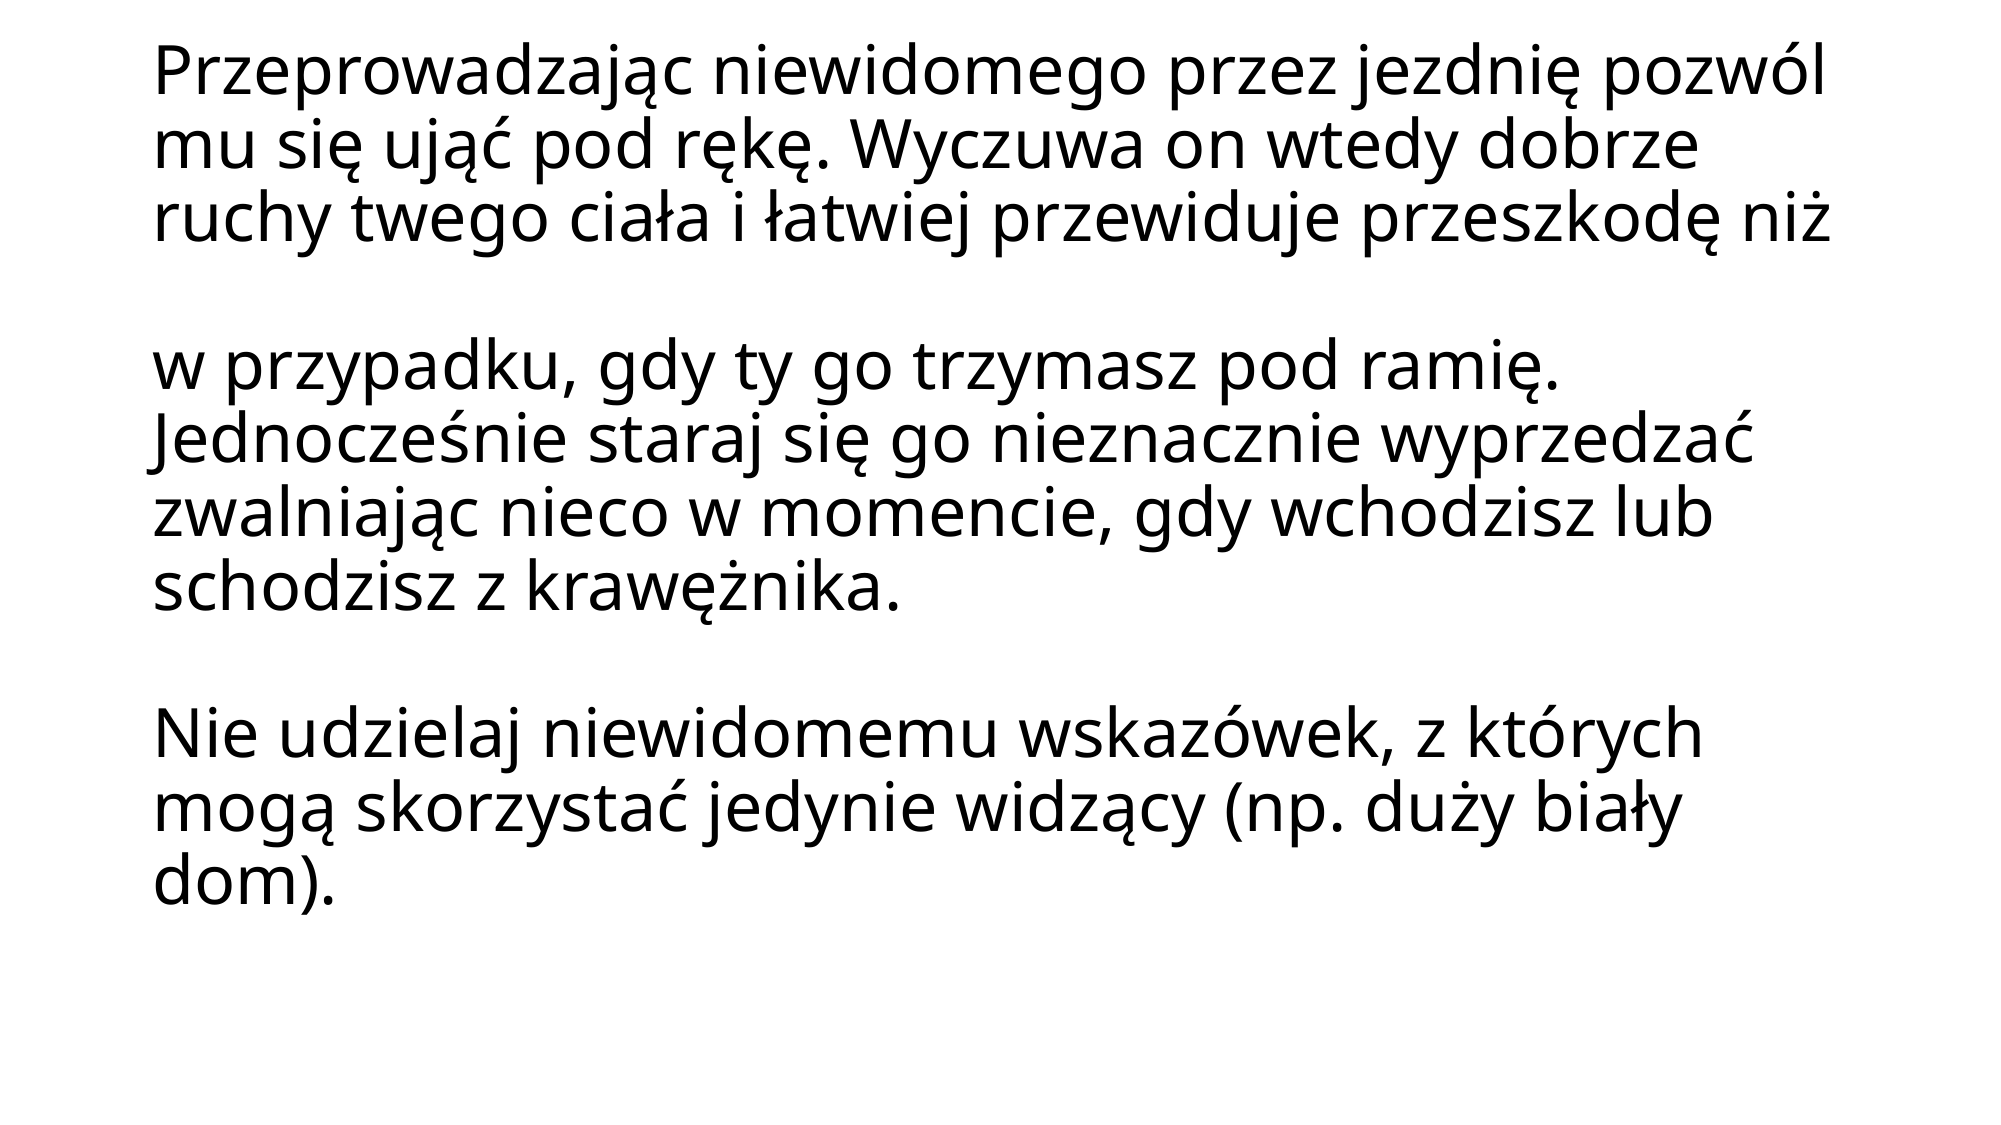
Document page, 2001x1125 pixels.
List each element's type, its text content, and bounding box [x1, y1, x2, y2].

title Przeprowadzając niewidomego przez jezdnię pozwól mu się ująć pod rękę. Wyczuwa on wtedy dobrze ruchy twego ciała i łatwiej przewiduje przeszkodę niż w przypadku, gdy ty go trzymasz pod ramię. Jednocześnie staraj się go nieznacznie wyprzedzać zwalniając nieco w momencie, gdy wchodzisz lub schodzisz z krawężnika. Nie udzielaj niewidomemu wskazówek, z których mogą skorzystać jedynie widzący (np. duży biały dom). [137, 23, 1863, 933]
